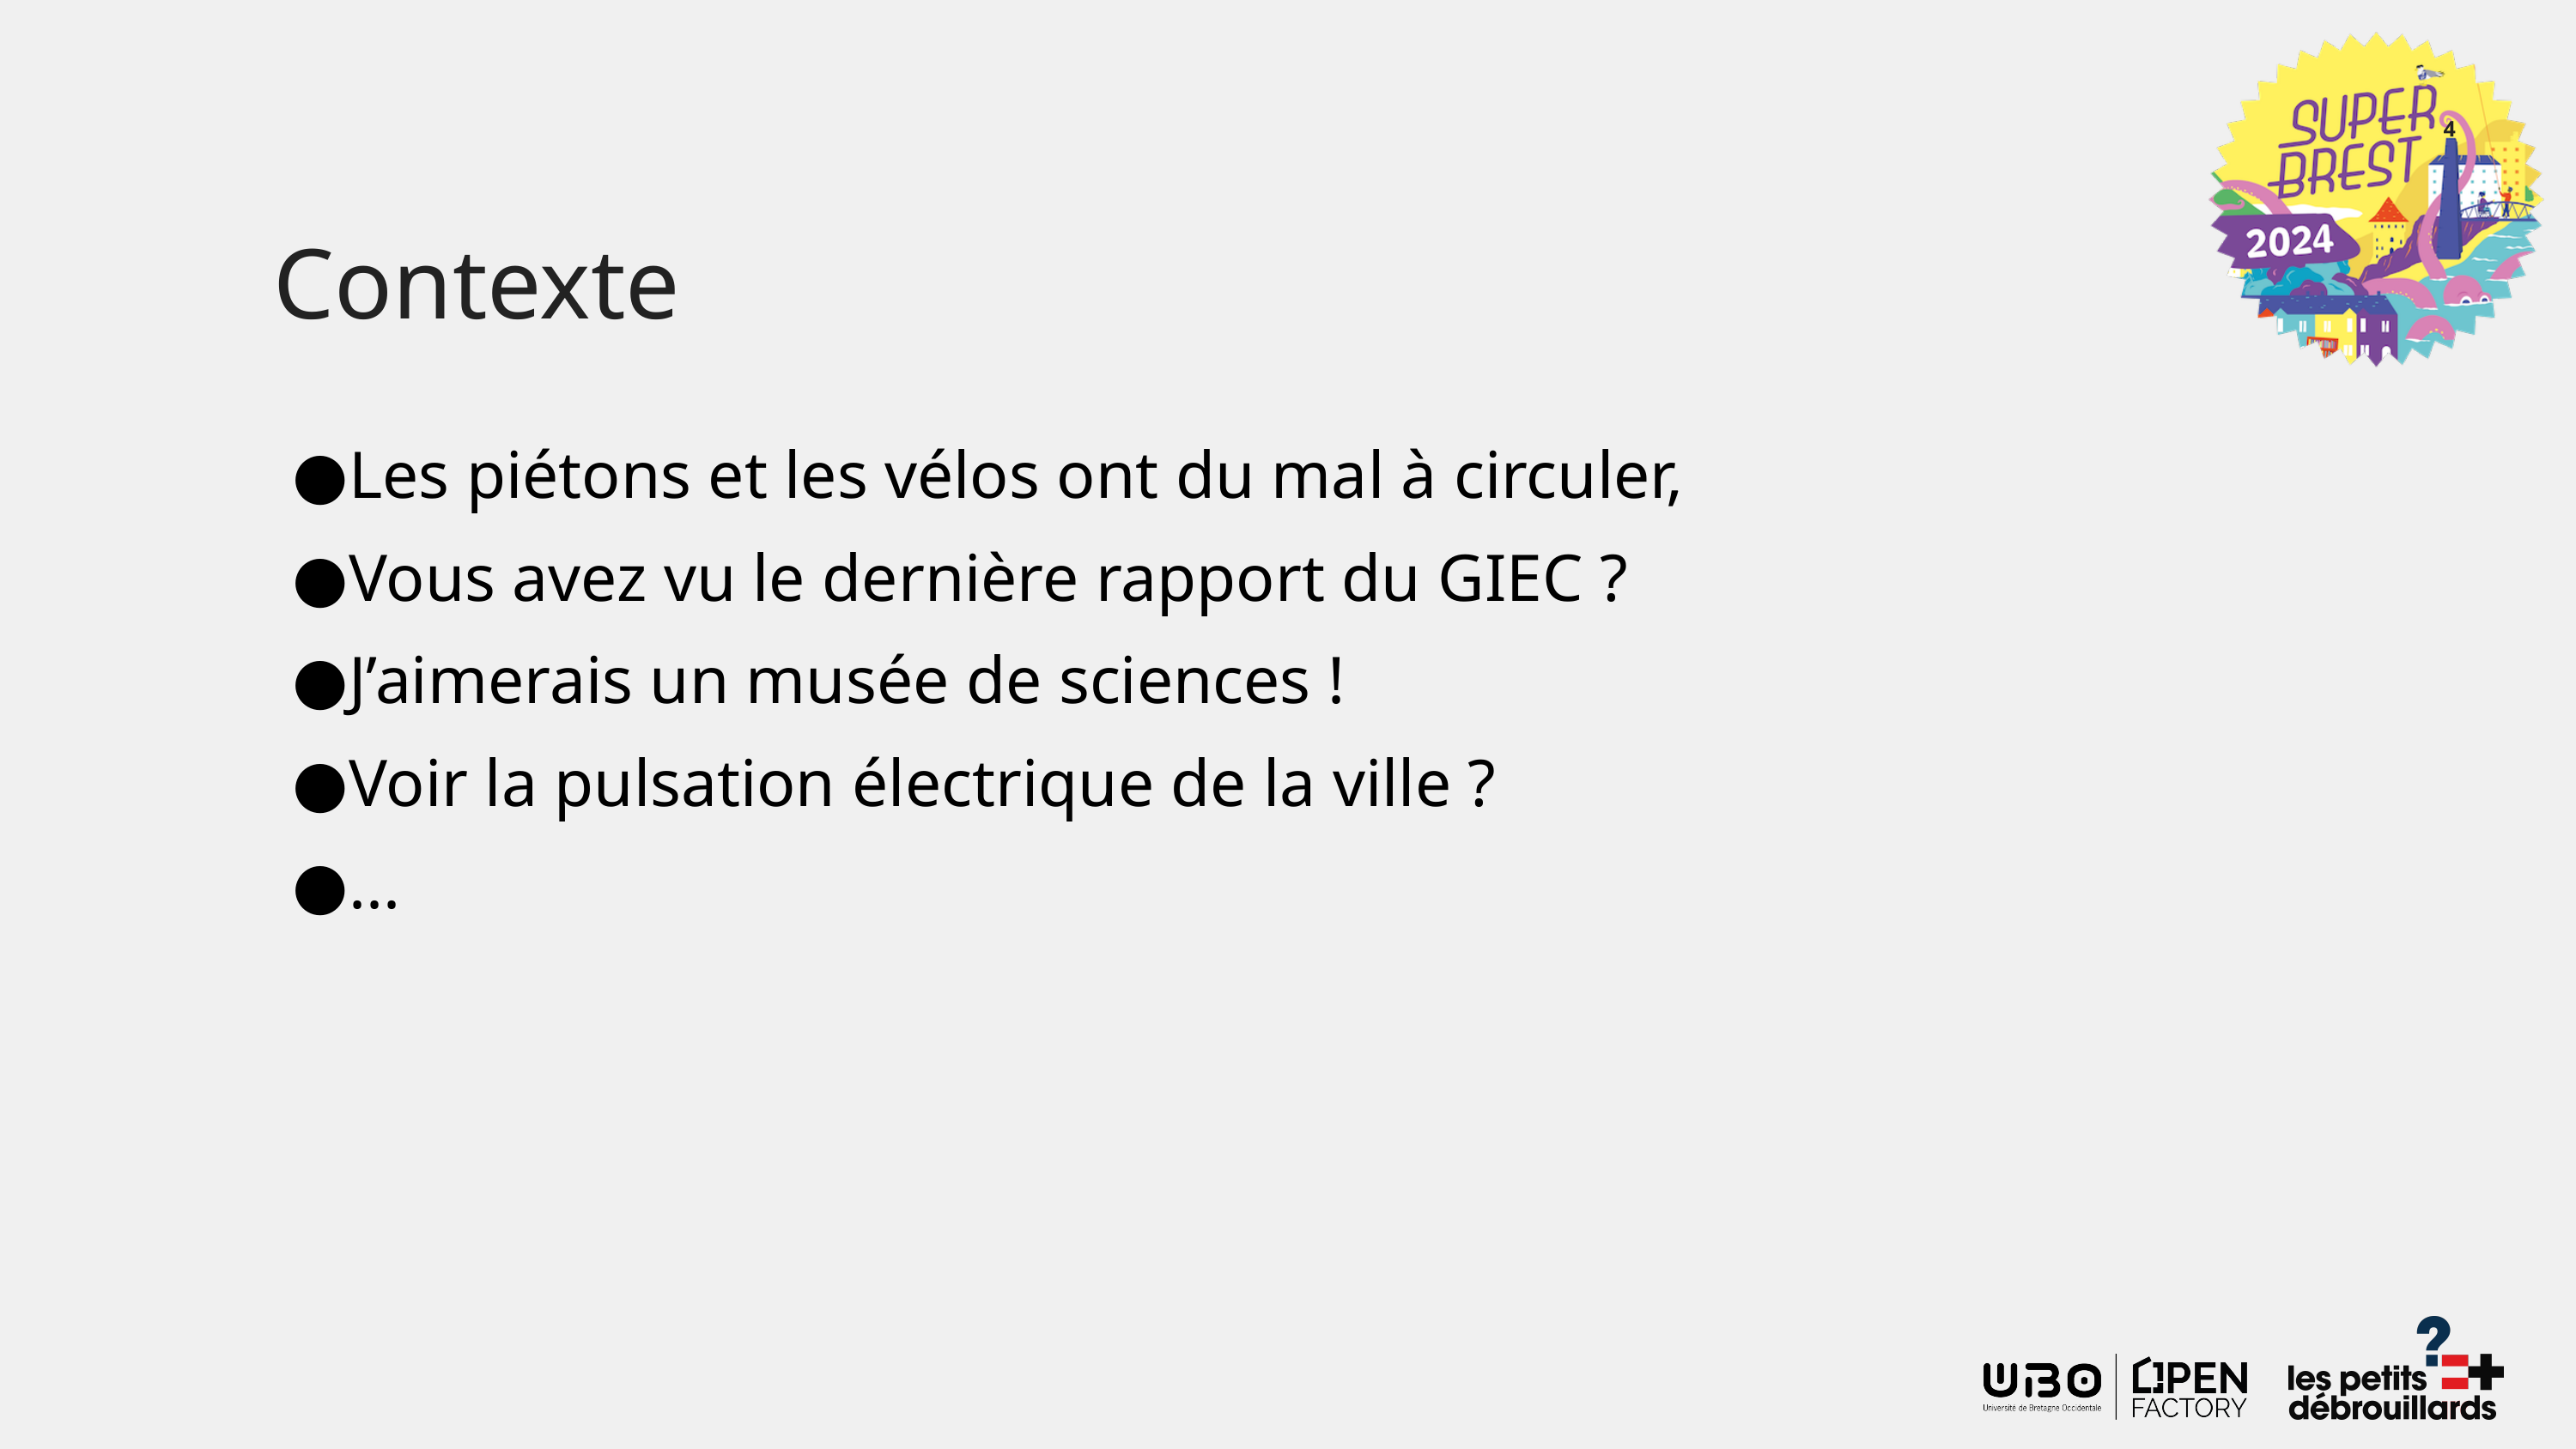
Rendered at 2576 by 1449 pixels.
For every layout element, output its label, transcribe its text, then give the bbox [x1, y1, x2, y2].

list Les piétons et les vélos ont du mal à circuler, Vous avez vu le dernière rapport du GIEC ? J’aimerais un musée de sciences ! Voir la pulsation électrique de la ville ? ... [275, 433, 2188, 1122]
picture [2176, 0, 2576, 400]
picture [1984, 1354, 2247, 1420]
title Contexte [273, 217, 1741, 434]
picture [2288, 1316, 2504, 1420]
slide_number <numéro> [2307, 93, 2456, 145]
